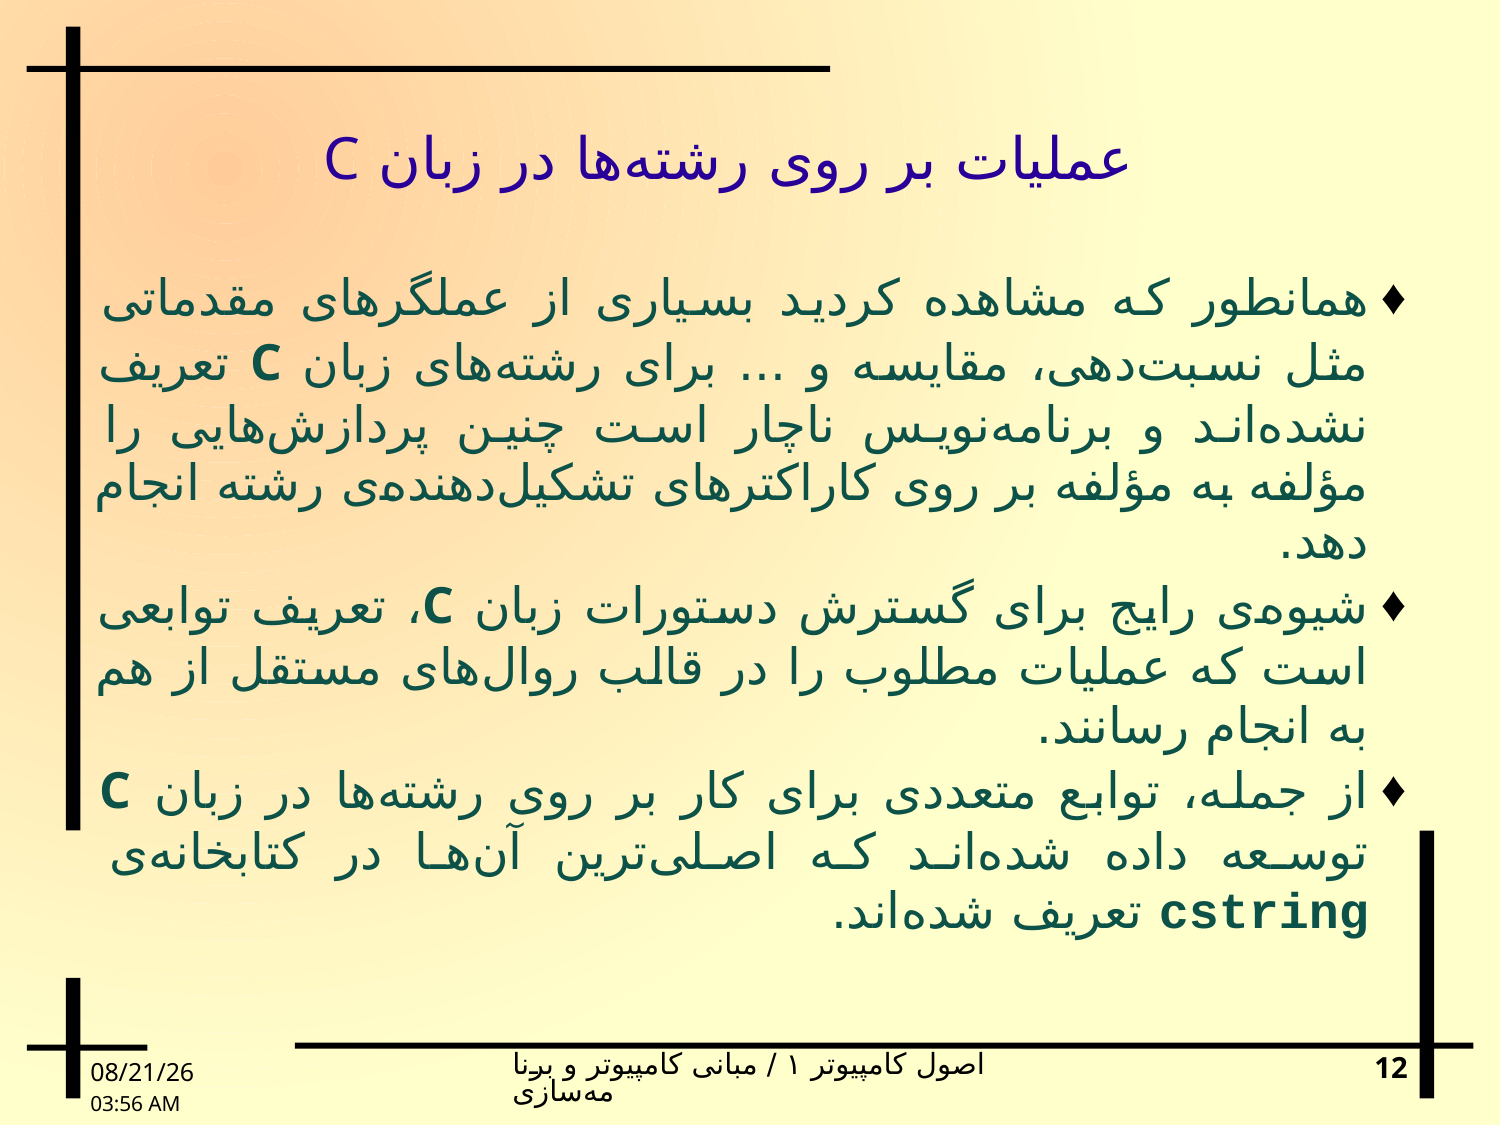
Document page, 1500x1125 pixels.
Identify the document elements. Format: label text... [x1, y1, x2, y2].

title عملیات بر روی رشته‌ها در زبان C [113, 96, 1344, 217]
list همانطور که مشاهده کردید بسیاری از عملگرهای مقدماتی مثل نسبت‌دهی، مقایسه و ... برای رشته‌های زبان C تعریف نشده‌اند و برنامه‌نویس ناچار است چنین پردازش‌هایی را مؤلفه به مؤلفه بر روی کاراکترهای تشکیل‌دهنده‌ی رشته انجام دهد. شیوه‌ی رایج برای گسترش دستورات زبان C، تعریف توابعی است که عملیات مطلوب را در قالب روال‌های مستقل از هم به انجام رسانند. از جمله، توابع متعددی برای کار بر روی رشته‌ها در زبان C توسعه داده شده‌اند که اصلی‌ترین آن‌ها در کتابخانه‌ی cstring تعریف شده‌اند. [93, 269, 1407, 896]
